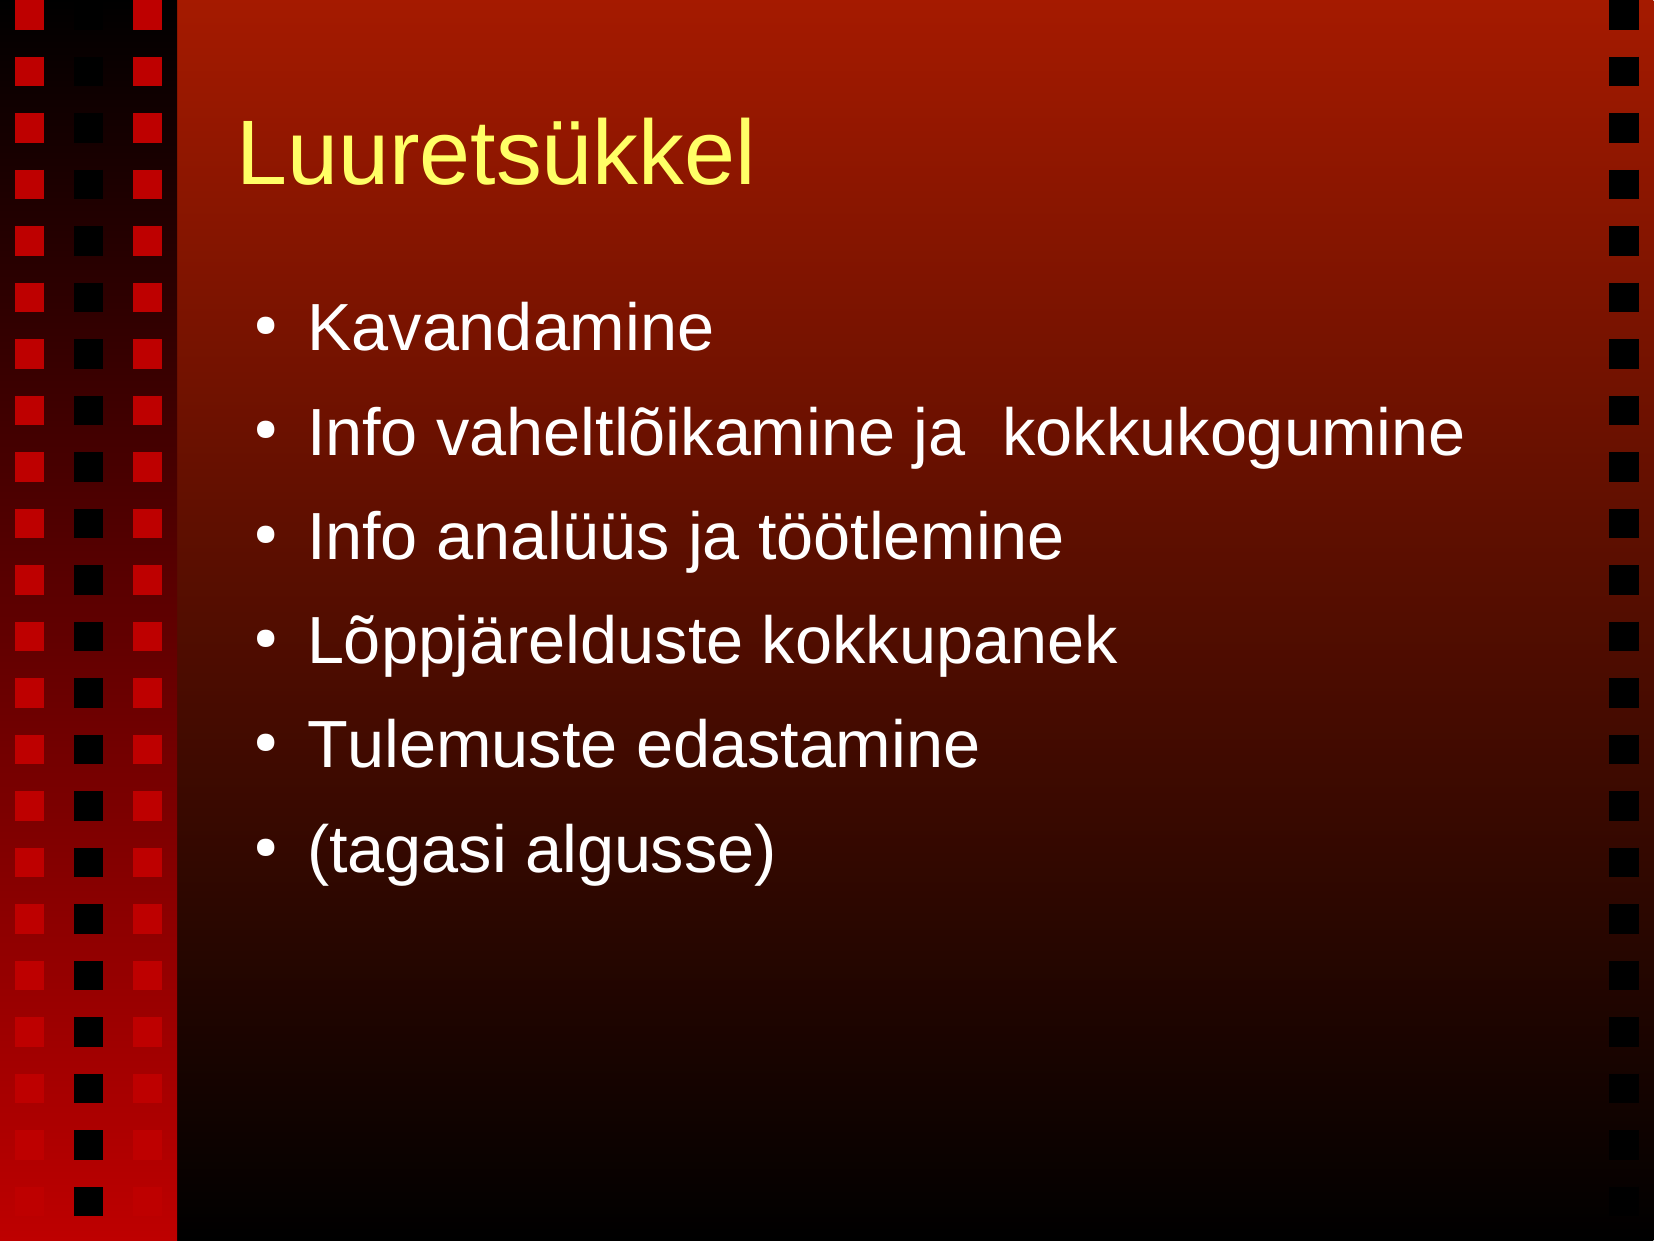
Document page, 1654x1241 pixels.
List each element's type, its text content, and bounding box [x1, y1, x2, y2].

list Kavandamine Info vaheltlõikamine ja kokkukogumine Info analüüs ja töötlemine Lõppjärelduste kokkupanek Tulemuste edastamine (tagasi algusse) [236, 290, 1571, 1109]
title Luuretsükkel [236, 49, 1571, 257]
